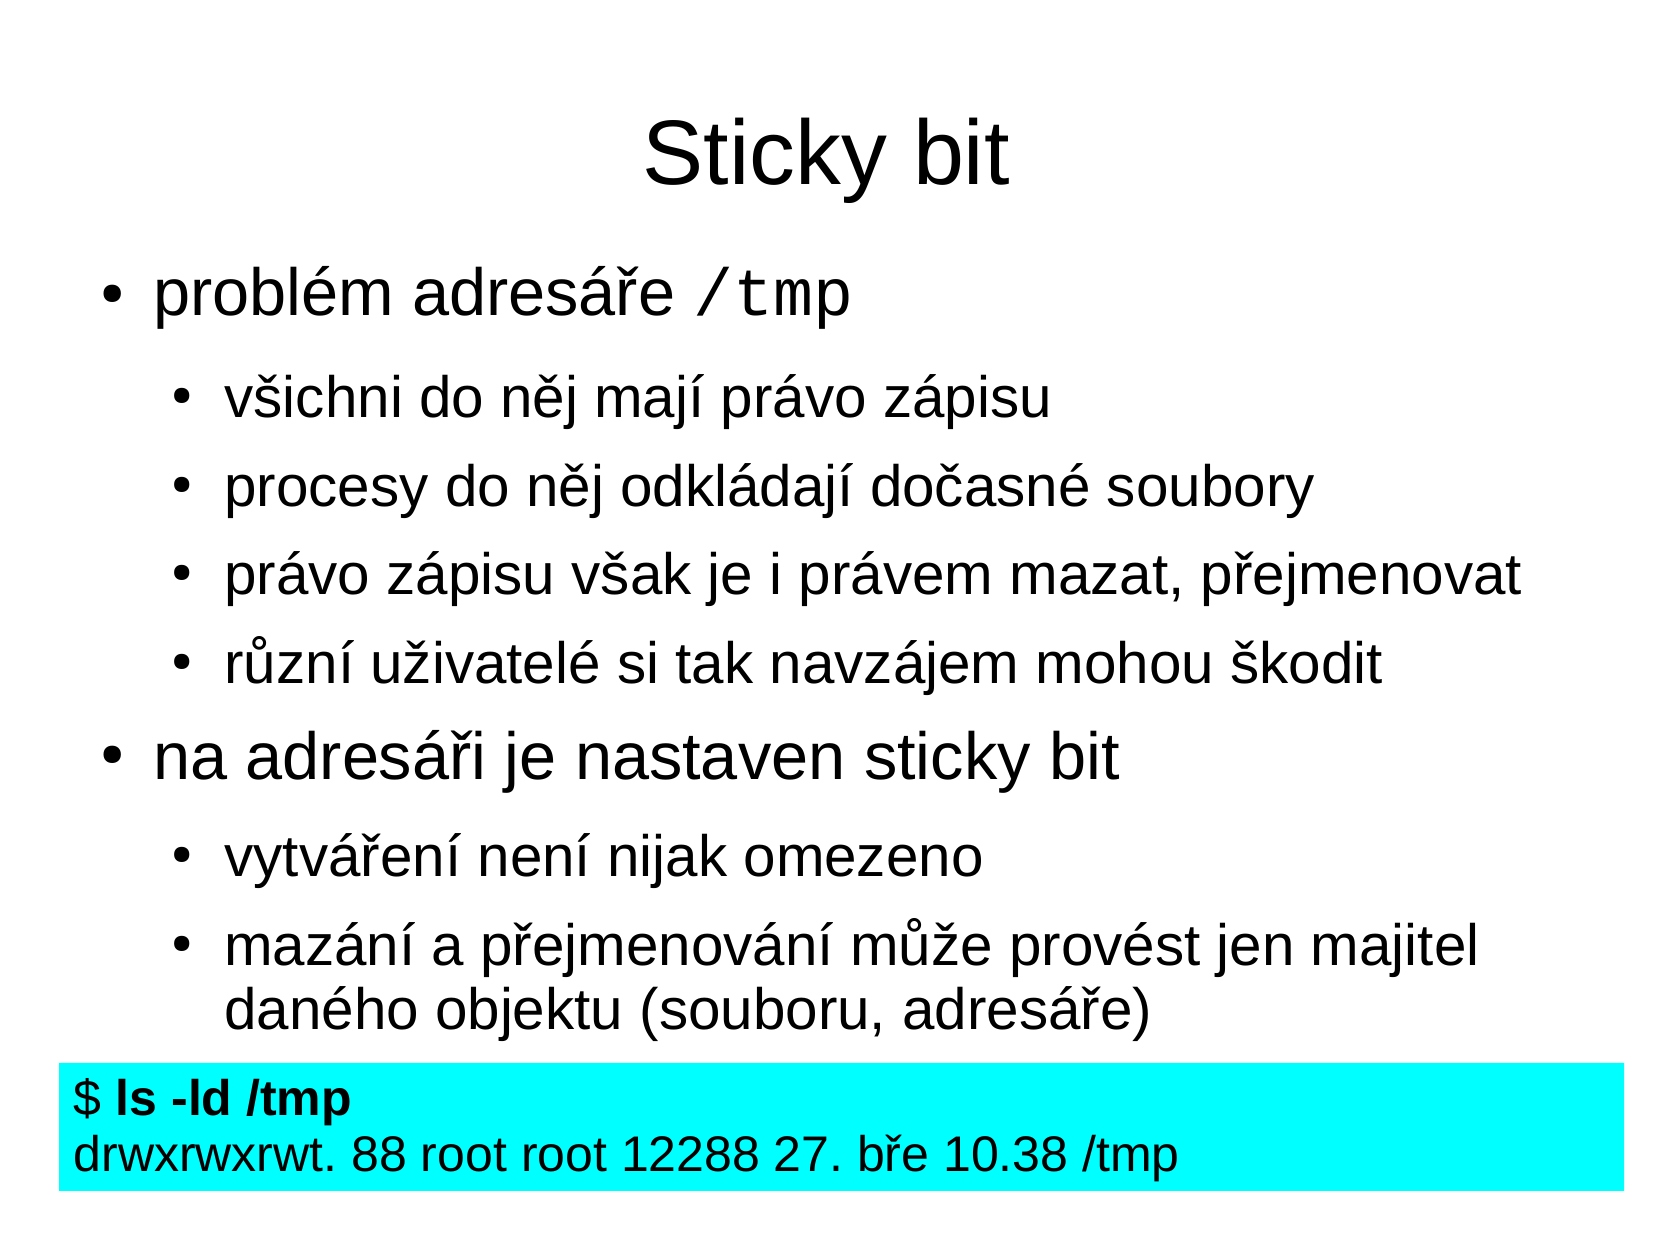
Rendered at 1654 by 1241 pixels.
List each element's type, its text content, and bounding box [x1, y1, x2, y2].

text_box $ ls -ld /tmp drwxrwxrwt. 88 root root 12288 27. bře 10.38 /tmp [59, 1062, 1625, 1191]
title Sticky bit [82, 56, 1571, 250]
list problém adresáře /tmp všichni do něj mají právo zápisu procesy do něj odkládají dočasné soubory právo zápisu však je i právem mazat, přejmenovat různí uživatelé si tak navzájem mohou škodit na adresáři je nastaven sticky bit vytváření není nijak omezeno mazání a přejmenování může provést jen majitel daného objektu (souboru, adresáře) [82, 254, 1571, 1059]
